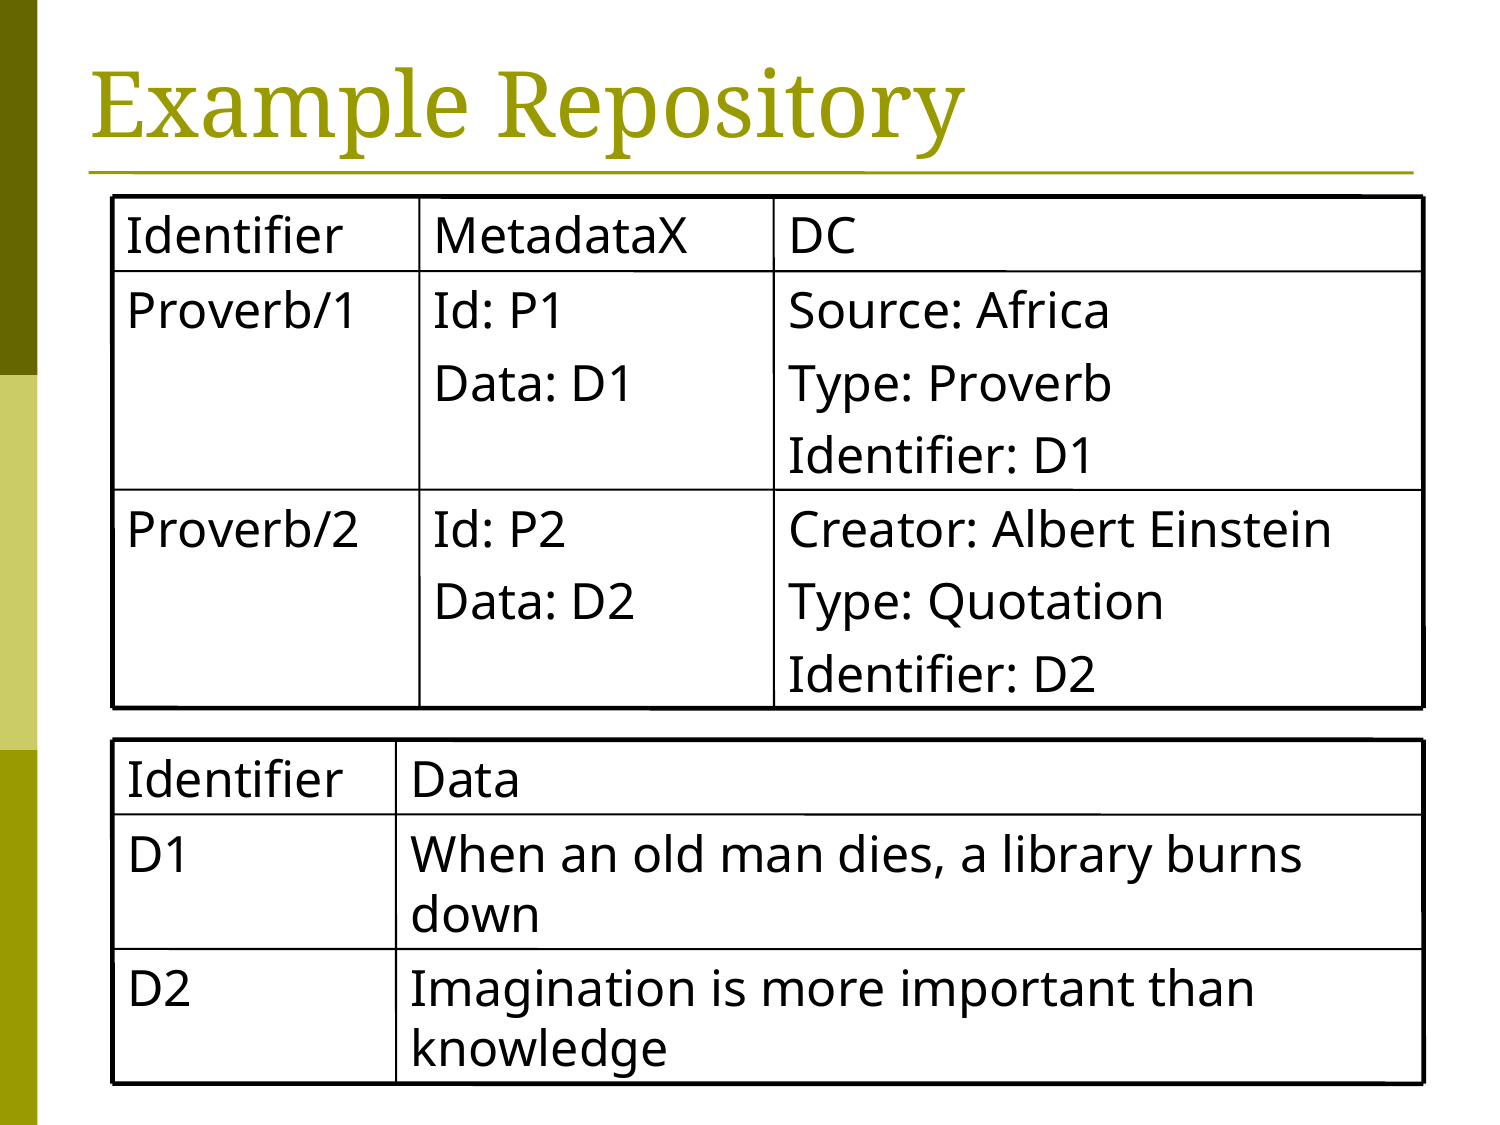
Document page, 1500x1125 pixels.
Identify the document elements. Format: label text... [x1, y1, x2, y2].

text_box DC [775, 199, 1420, 270]
text_box Data [397, 742, 1421, 813]
text_box Id: P2 Data: D2 [421, 491, 772, 705]
text_box Id: P1 Data: D1 [421, 273, 772, 488]
text_box D1 [115, 816, 394, 947]
title Example Repository [75, 45, 1426, 173]
text_box D2 [115, 950, 395, 1081]
text_box Identifier [115, 742, 394, 813]
text_box Imagination is more important than knowledge [398, 951, 1421, 1081]
text_box MetadataX [421, 199, 772, 270]
text_box Identifier [115, 199, 418, 270]
text_box Proverb/1 [115, 273, 418, 488]
text_box When an old man dies, a library burns down [397, 816, 1421, 948]
text_box Proverb/2 [115, 491, 418, 705]
text_box Source: Africa Type: Proverb Identifier: D1 [775, 273, 1421, 488]
text_box Creator: Albert Einstein Type: Quotation Identifier: D2 [775, 491, 1421, 705]
